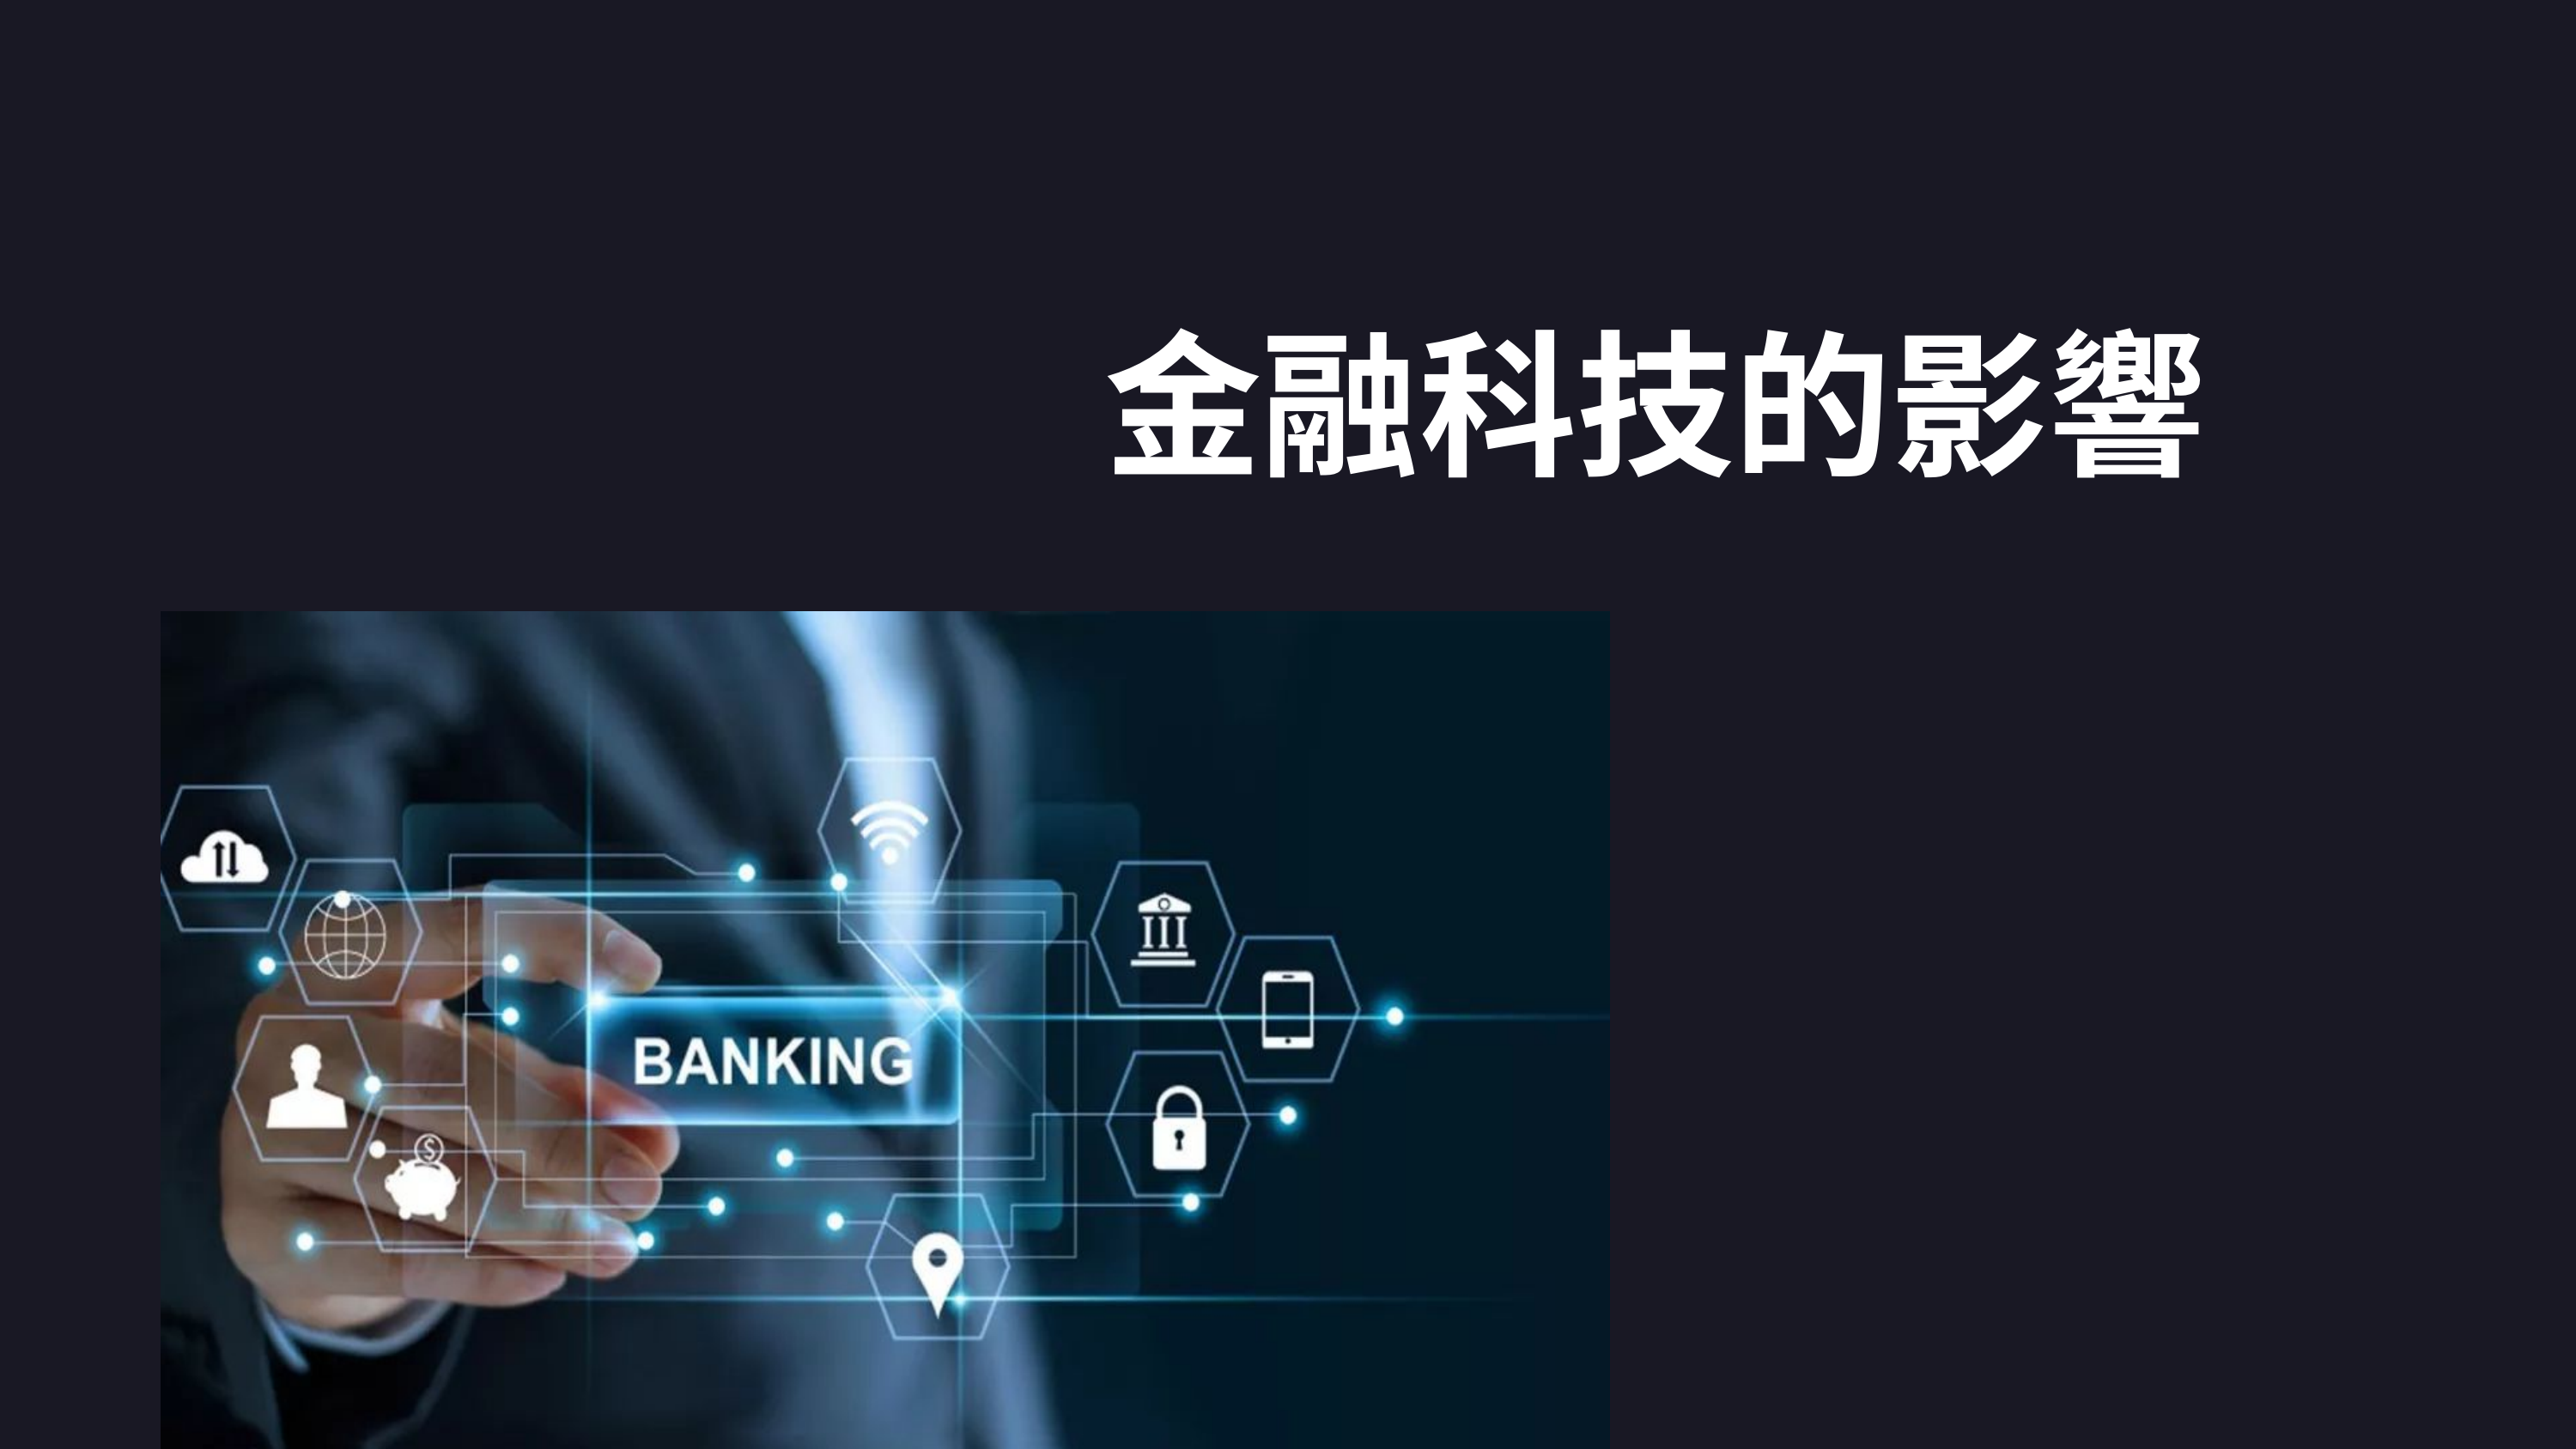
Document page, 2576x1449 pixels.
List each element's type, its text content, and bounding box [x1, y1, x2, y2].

picture [161, 611, 1610, 1449]
text_box 此相片 (作者: 未知的作者) 已透過 CC BY-SA 授權 [1066, 1446, 2516, 1449]
text_box 金融科技的影響 [815, 306, 2480, 496]
